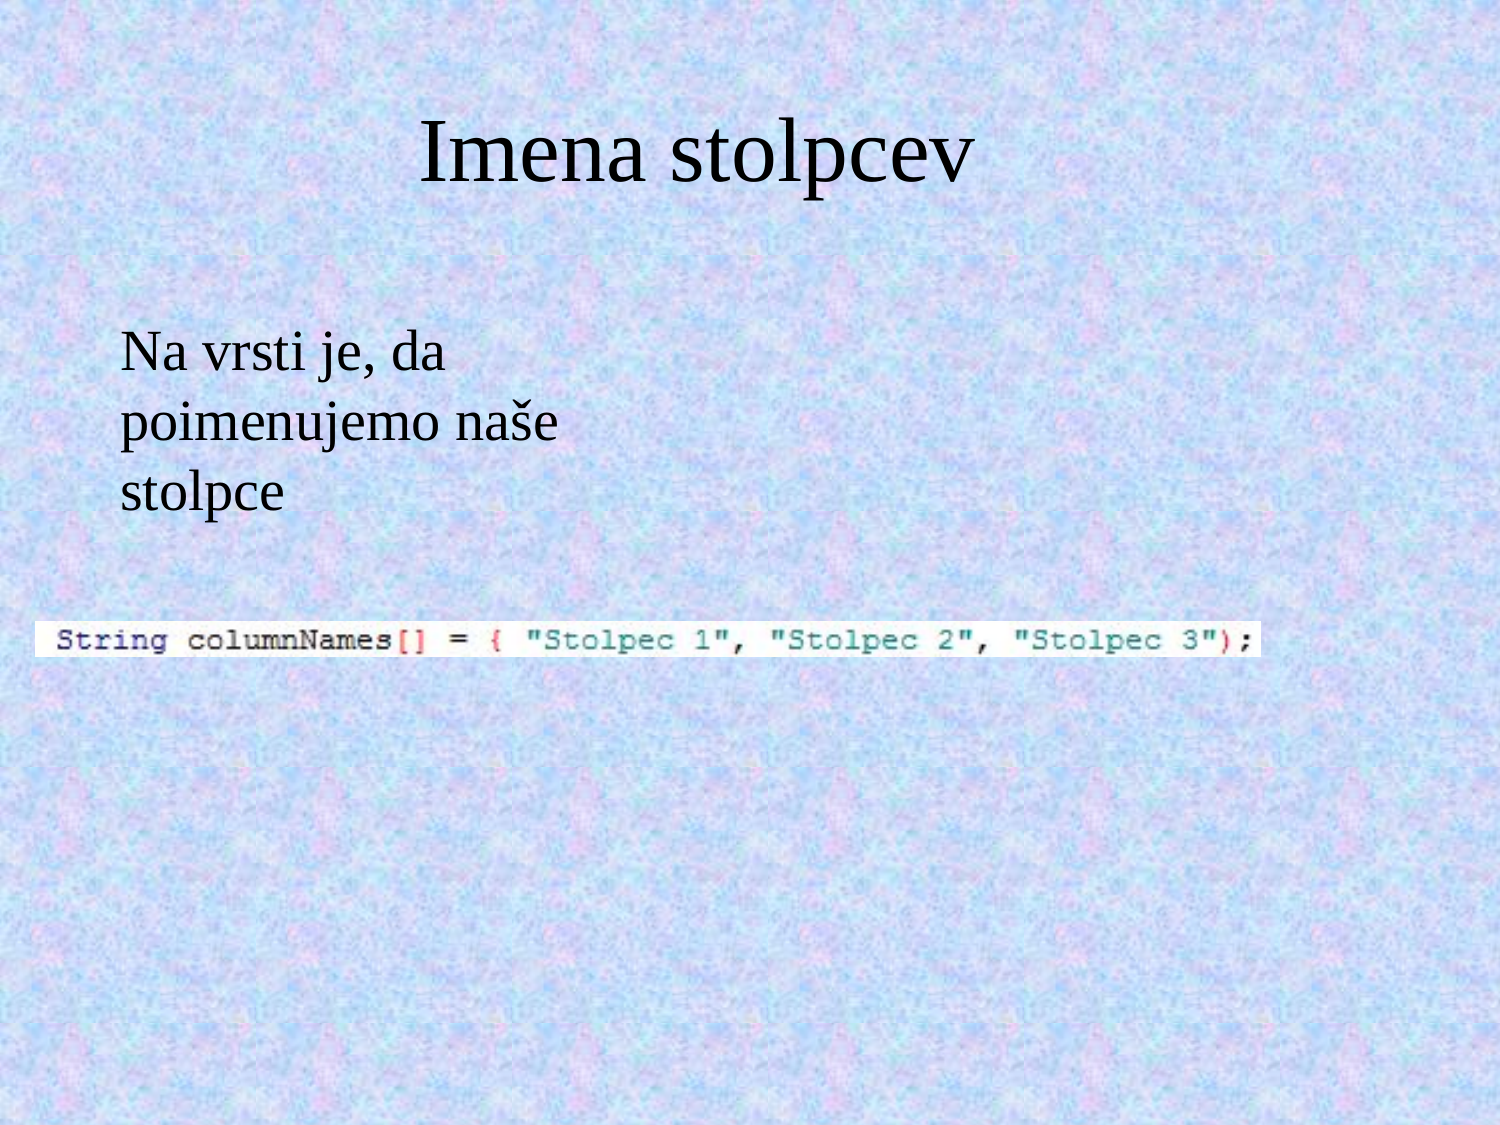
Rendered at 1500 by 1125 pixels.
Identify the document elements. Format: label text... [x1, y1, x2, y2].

picture [0, 0, 1500, 1125]
text_box Imena stolpcev [70, 81, 1325, 207]
text_box Na vrsti je, da poimenujemo naše stolpce [105, 304, 633, 530]
